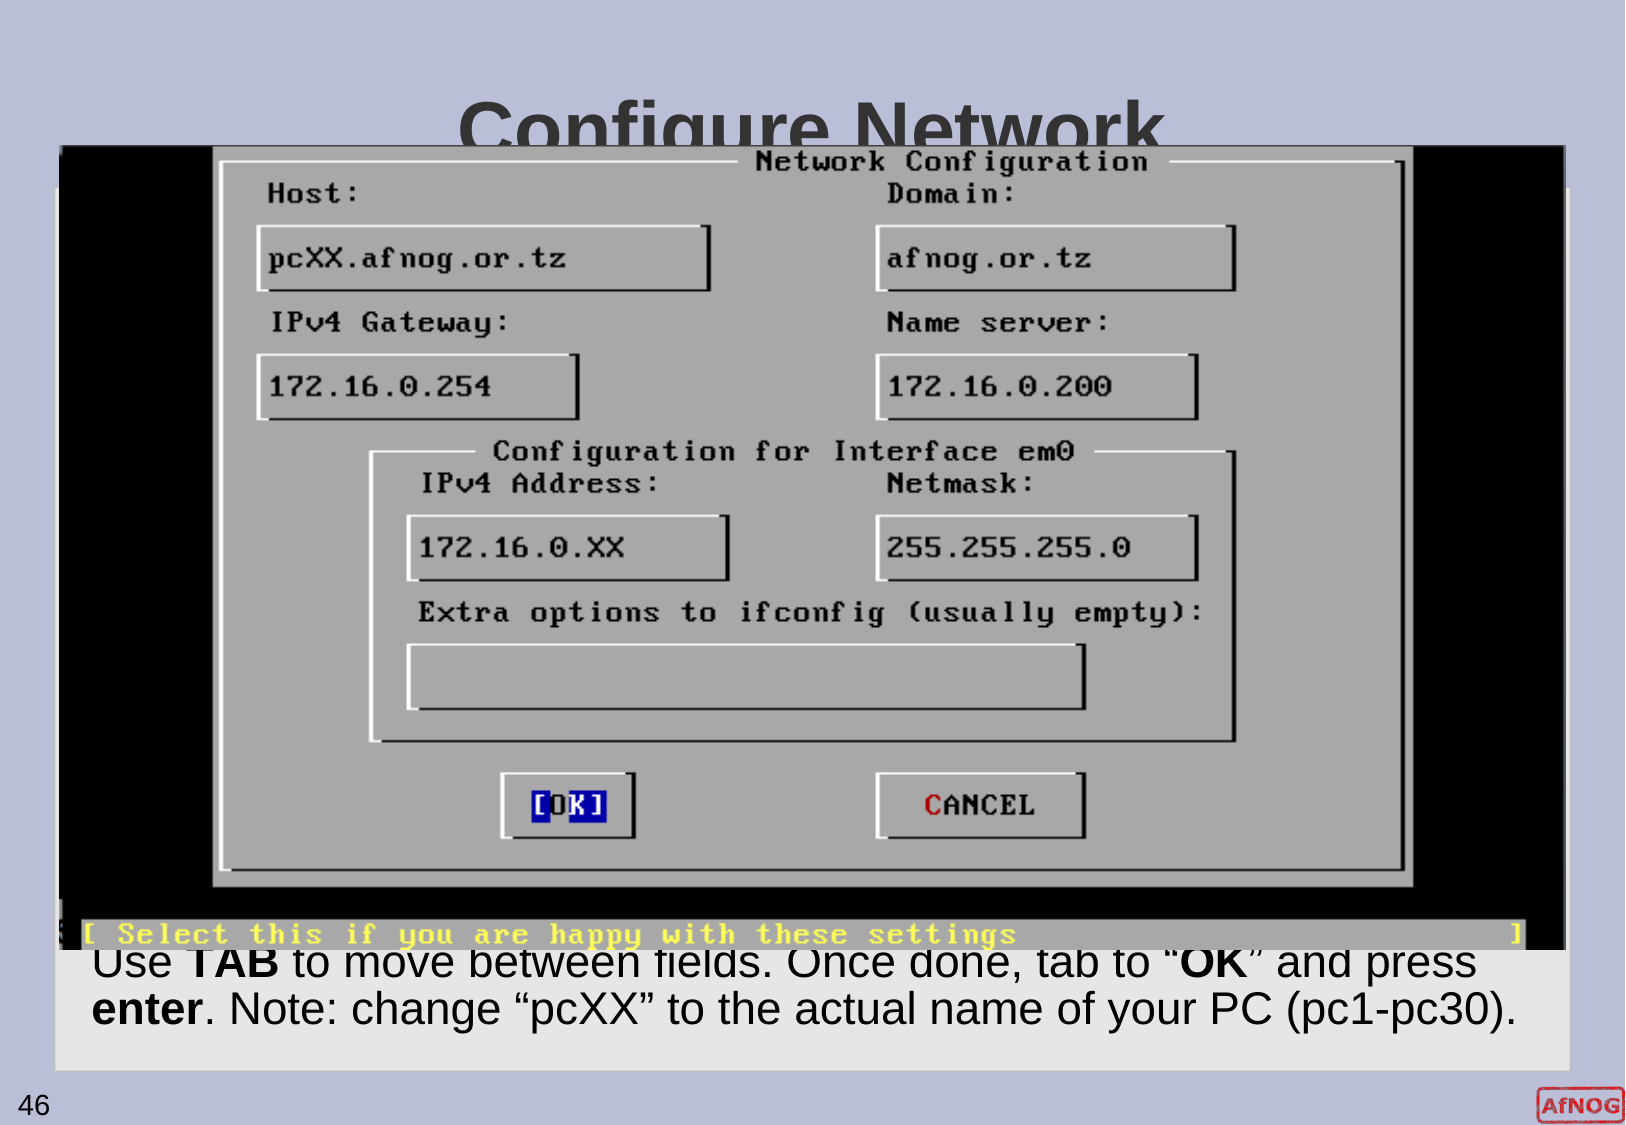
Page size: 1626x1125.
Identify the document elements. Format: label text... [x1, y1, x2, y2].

picture [1535, 1085, 1626, 1125]
title Configure Network [54, 44, 1571, 215]
text_box Use TAB to move between fields. Once done, tab to “OK” and press enter. Note: change “pcXX” to the actual name of your PC (pc1-pc30). [76, 951, 1536, 1043]
picture [59, 145, 1566, 951]
